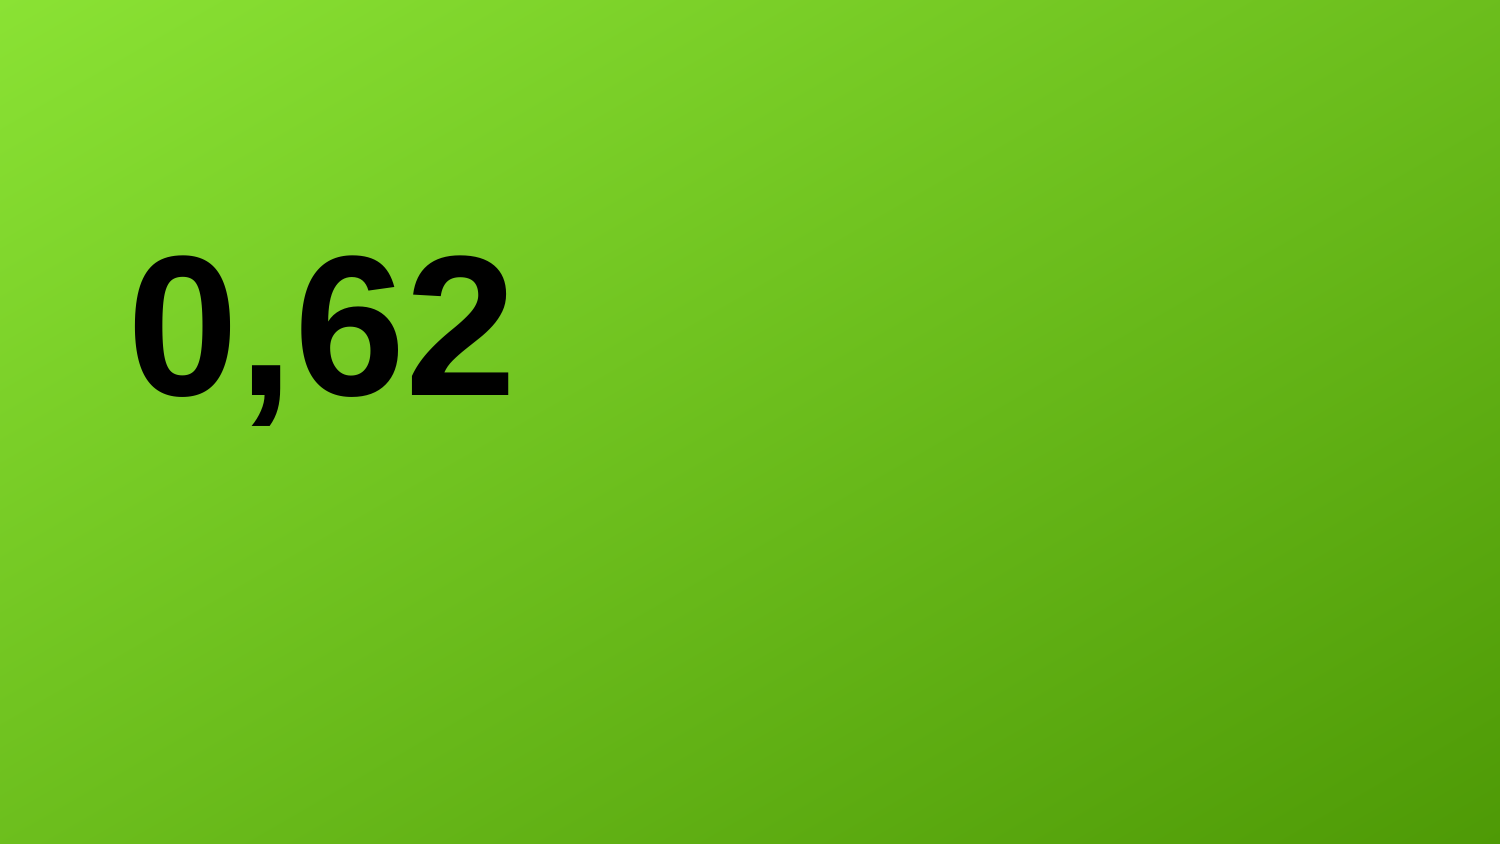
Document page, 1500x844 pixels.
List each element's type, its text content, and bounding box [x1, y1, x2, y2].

title 0,62 [112, 259, 1388, 450]
